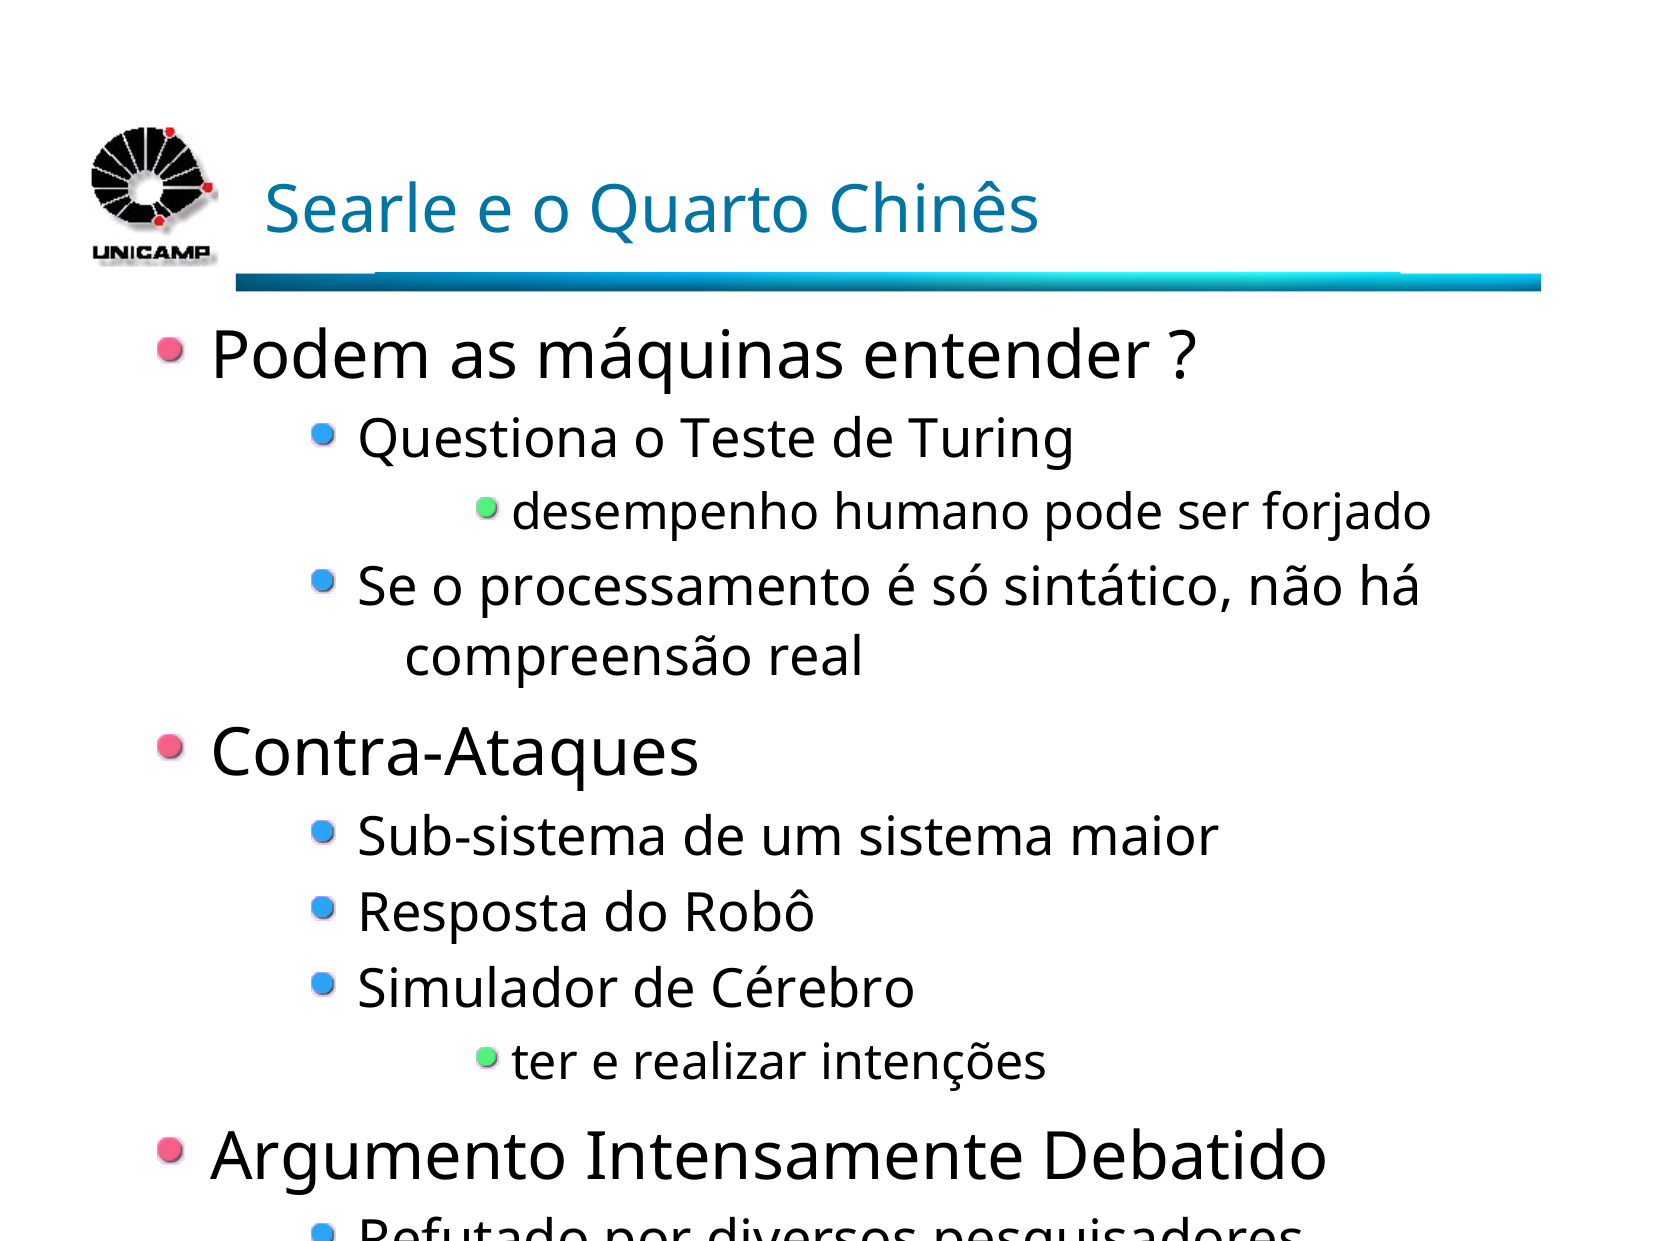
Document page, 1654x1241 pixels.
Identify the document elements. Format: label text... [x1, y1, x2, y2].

list Podem as máquinas entender ? Questiona o Teste de Turing desempenho humano pode ser forjado Se o processamento é só sintático, não há compreensão real Contra-Ataques Sub-sistema de um sistema maior Resposta do Robô Simulador de Cérebro ter e realizar intenções Argumento Intensamente Debatido Refutado por diversos pesquisadores [121, 309, 1534, 1182]
title Searle e o Quarto Chinês [264, 42, 1534, 250]
picture [310, 1222, 337, 1241]
picture [125, 272, 1654, 295]
